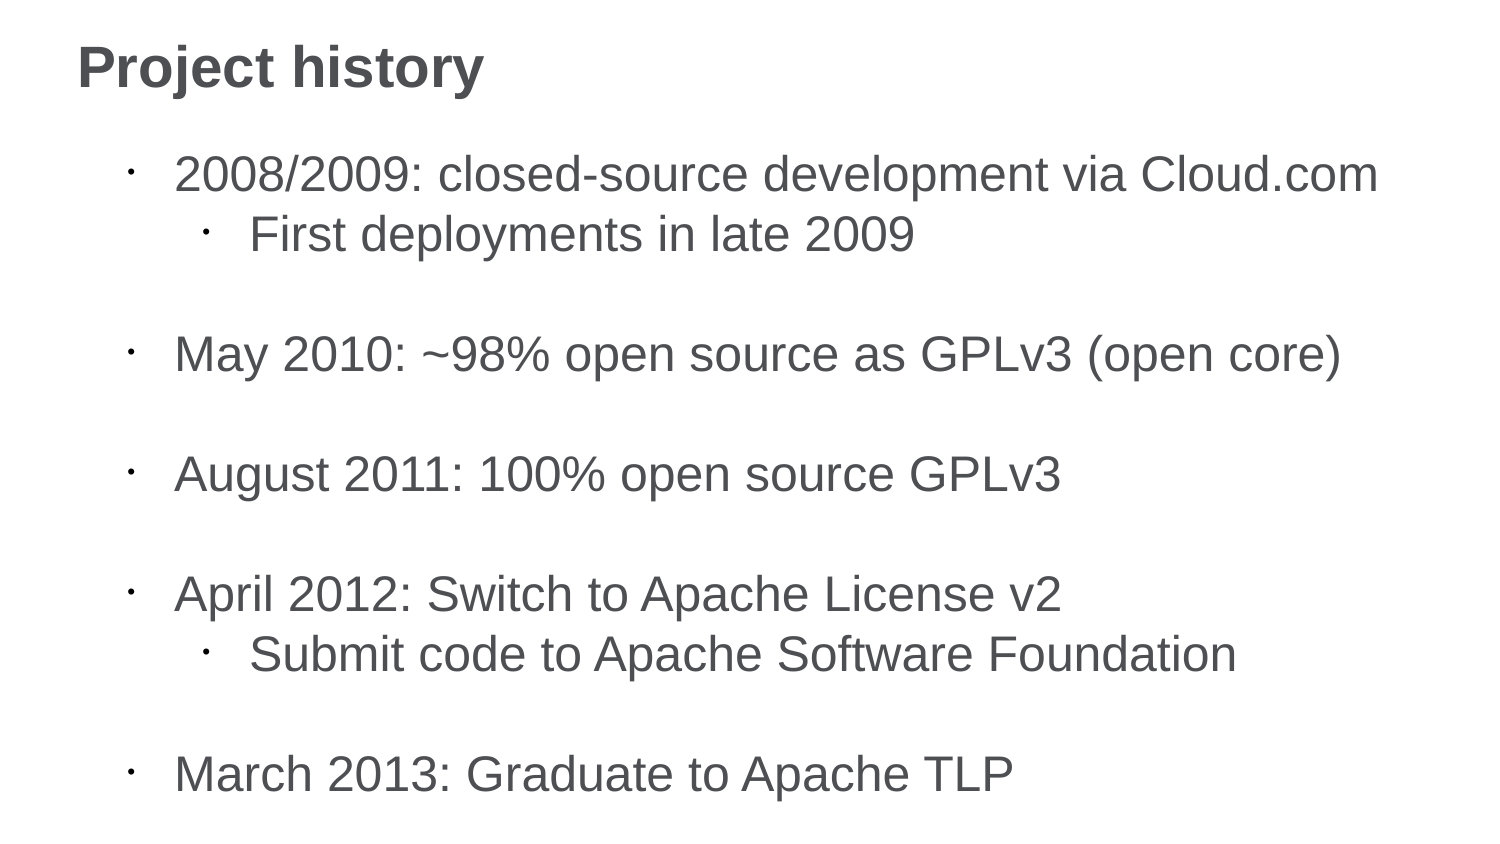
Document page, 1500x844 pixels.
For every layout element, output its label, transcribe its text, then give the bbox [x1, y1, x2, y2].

text_box 2008/2009: closed-source development via Cloud.com First deployments in late 2009 May 2010: ~98% open source as GPLv3 (open core) August 2011: 100% open source GPLv3 April 2012: Switch to Apache License v2 Submit code to Apache Software Foundation March 2013: Graduate to Apache TLP [112, 134, 1425, 810]
title Project history [62, 21, 1435, 127]
